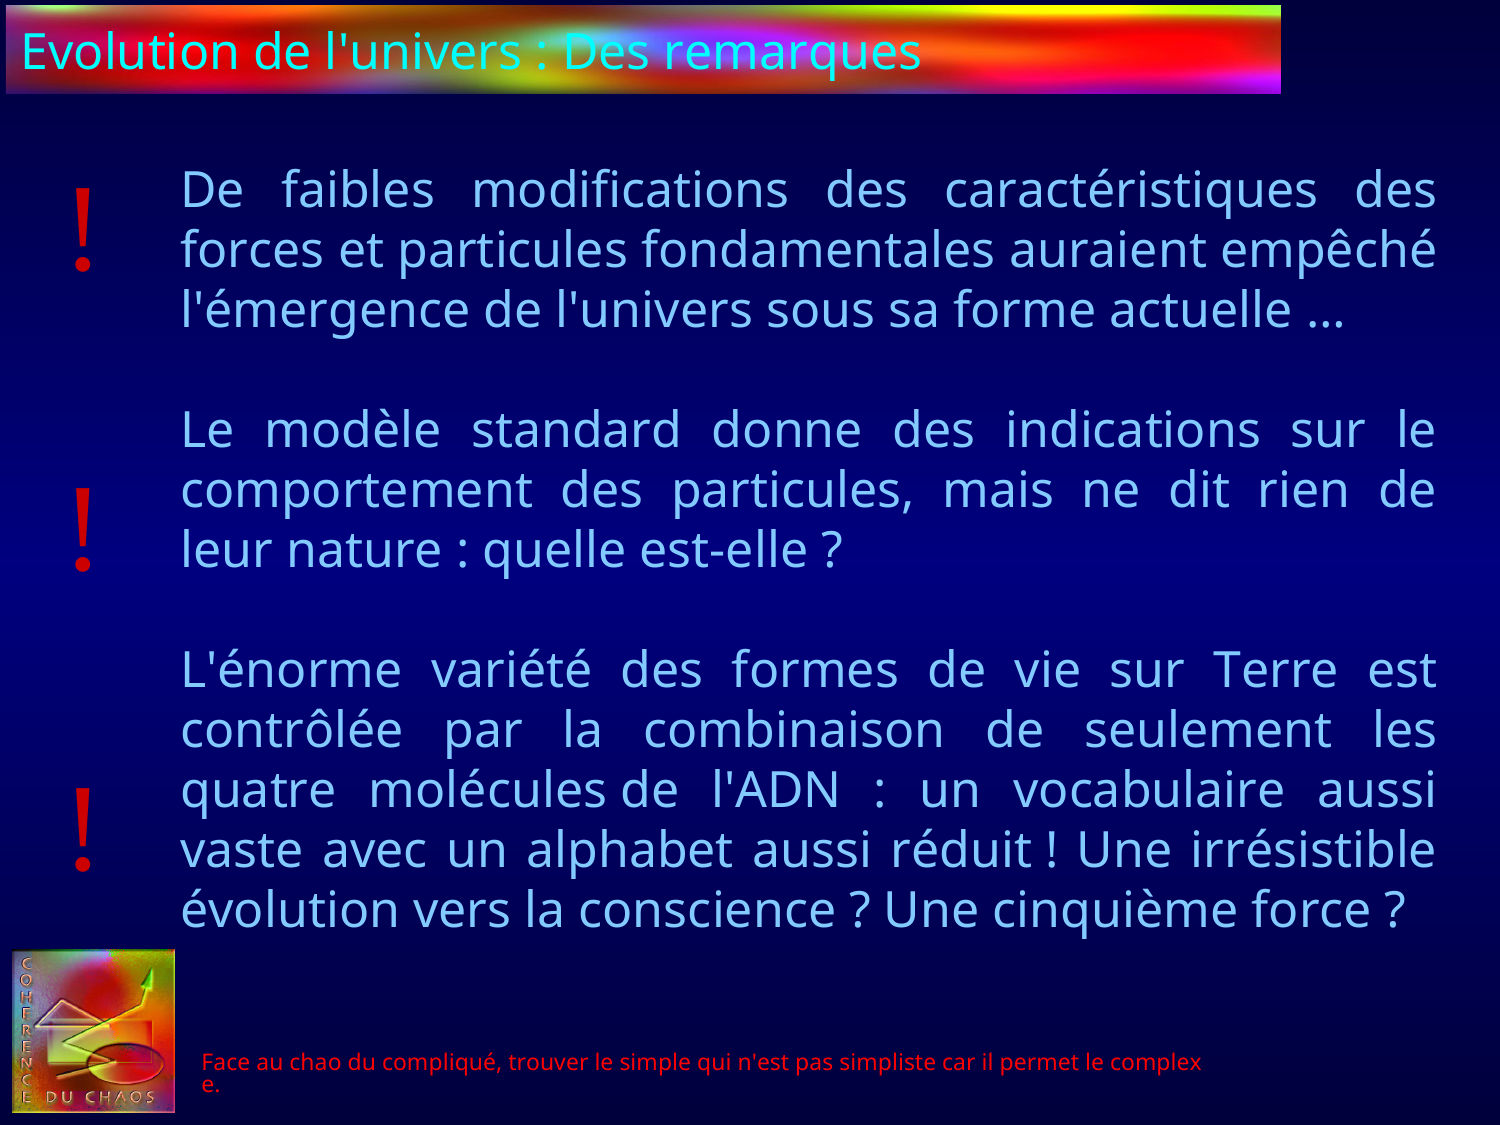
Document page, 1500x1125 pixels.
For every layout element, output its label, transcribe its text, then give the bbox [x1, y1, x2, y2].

picture [12, 949, 175, 1113]
text_box De faibles modifications des caractéristiques des forces et particules fondamentales auraient empêché l'émergence de l'univers sous sa forme actuelle … Le modèle standard donne des indications sur le comportement des particules, mais ne dit rien de leur nature : quelle est-elle ? L'énorme variété des formes de vie sur Terre est contrôlée par la combinaison de seulement les quatre molécules de l'ADN : un vocabulaire aussi vaste avec un alphabet aussi réduit ! Une irrésistible évolution vers la conscience ? Une cinquième force ? [165, 150, 1453, 945]
text_box ! ! ! [47, 138, 154, 904]
title Evolution de l'univers : Des remarques [5, 5, 1281, 94]
